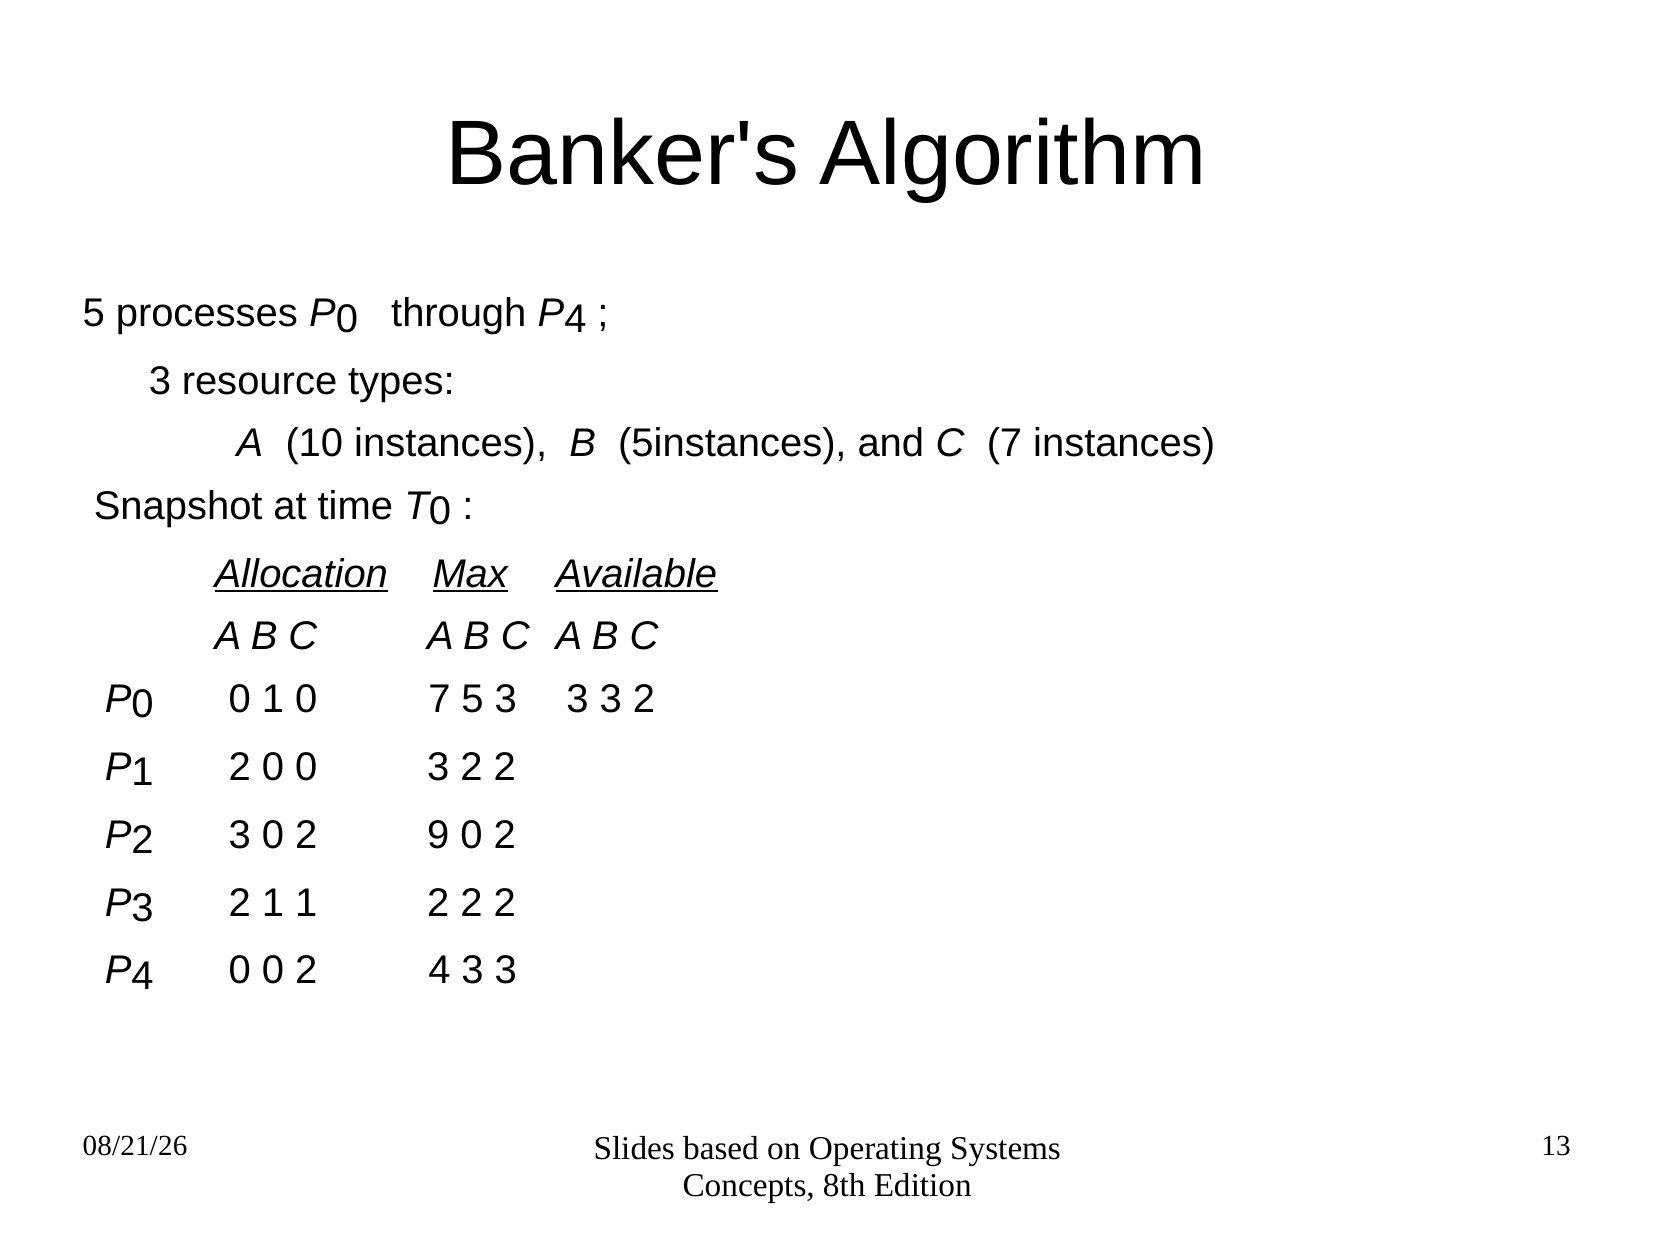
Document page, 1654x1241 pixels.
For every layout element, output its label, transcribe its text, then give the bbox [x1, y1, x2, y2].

list 5 processes P0 through P4 ; 3 resource types: A (10 instances), B (5instances), and C (7 instances) Snapshot at time T0 : Allocation Max Available A B C A B C A B C P0 0 1 0 7 5 3 3 3 2 P1 2 0 0 3 2 2 P2 3 0 2 9 0 2 P3 2 1 1 2 2 2 P4 0 0 2 4 3 3 [82, 290, 1571, 1010]
title Banker's Algorithm [82, 49, 1571, 257]
